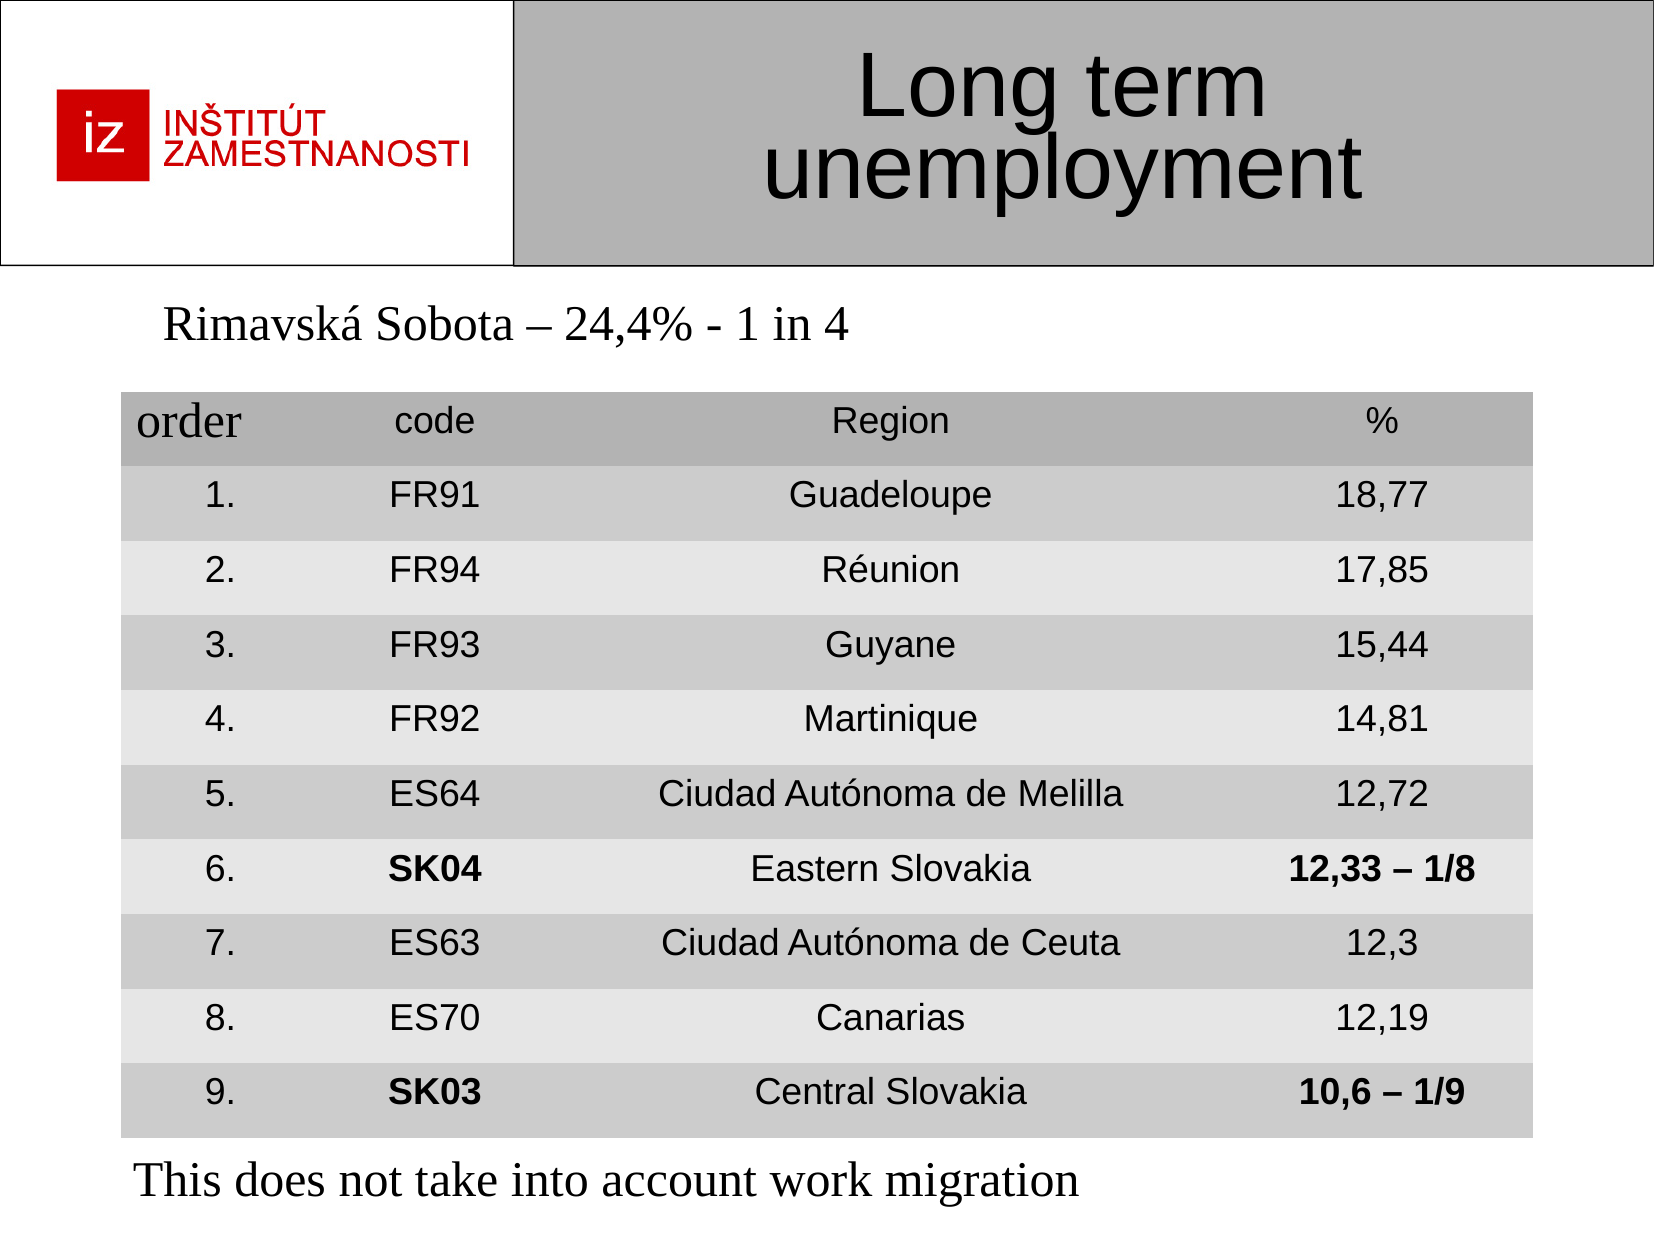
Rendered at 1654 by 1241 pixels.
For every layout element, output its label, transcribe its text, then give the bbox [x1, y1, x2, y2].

table_cell ES63 [320, 914, 550, 989]
table_cell 18,77 [1232, 466, 1533, 541]
table_cell SK04 [320, 839, 550, 914]
table_cell FR94 [320, 541, 550, 615]
table_cell 15,44 [1232, 615, 1533, 690]
table_header Region [550, 392, 1232, 466]
table_cell Guyane [550, 615, 1232, 690]
table_cell FR93 [320, 615, 550, 690]
table_cell FR91 [320, 466, 550, 541]
table_cell 7. [121, 914, 320, 989]
table_cell Ciudad Autónoma de Ceuta [550, 914, 1232, 989]
table_cell 8. [121, 989, 320, 1063]
table_cell 9. [121, 1063, 320, 1138]
table_cell 12,72 [1232, 765, 1533, 839]
table_cell 3. [121, 615, 320, 690]
title Long term unemployment [561, 29, 1565, 237]
table_cell 4. [121, 690, 320, 765]
table_cell Guadeloupe [550, 466, 1232, 541]
table_cell 12,19 [1232, 989, 1533, 1063]
table_cell Réunion [550, 541, 1232, 615]
table_cell Martinique [550, 690, 1232, 765]
table_cell 1. [121, 466, 320, 541]
table_header order [121, 392, 320, 466]
table_header code [320, 392, 550, 466]
table_cell SK03 [320, 1063, 550, 1138]
picture [5, 8, 512, 257]
table_cell Canarias [550, 989, 1232, 1063]
table_cell 14,81 [1232, 690, 1533, 765]
table_cell ES70 [320, 989, 550, 1063]
table_cell 6. [121, 839, 320, 914]
table_cell 12,33 – 1/8 [1232, 839, 1533, 914]
table_cell Eastern Slovakia [550, 839, 1232, 914]
table_cell 2. [121, 541, 320, 615]
table_cell Central Slovakia [550, 1063, 1232, 1138]
text_box Rimavská Sobota – 24,4% - 1 in 4 [147, 295, 1625, 366]
text_box This does not take into account work migration [118, 1151, 1536, 1222]
table_header % [1232, 392, 1533, 466]
table_cell 12,3 [1232, 914, 1533, 989]
table_cell 5. [121, 765, 320, 839]
table_cell ES64 [320, 765, 550, 839]
table_cell 17,85 [1232, 541, 1533, 615]
table_cell Ciudad Autónoma de Melilla [550, 765, 1232, 839]
table_cell FR92 [320, 690, 550, 765]
table_cell 10,6 – 1/9 [1232, 1063, 1533, 1138]
